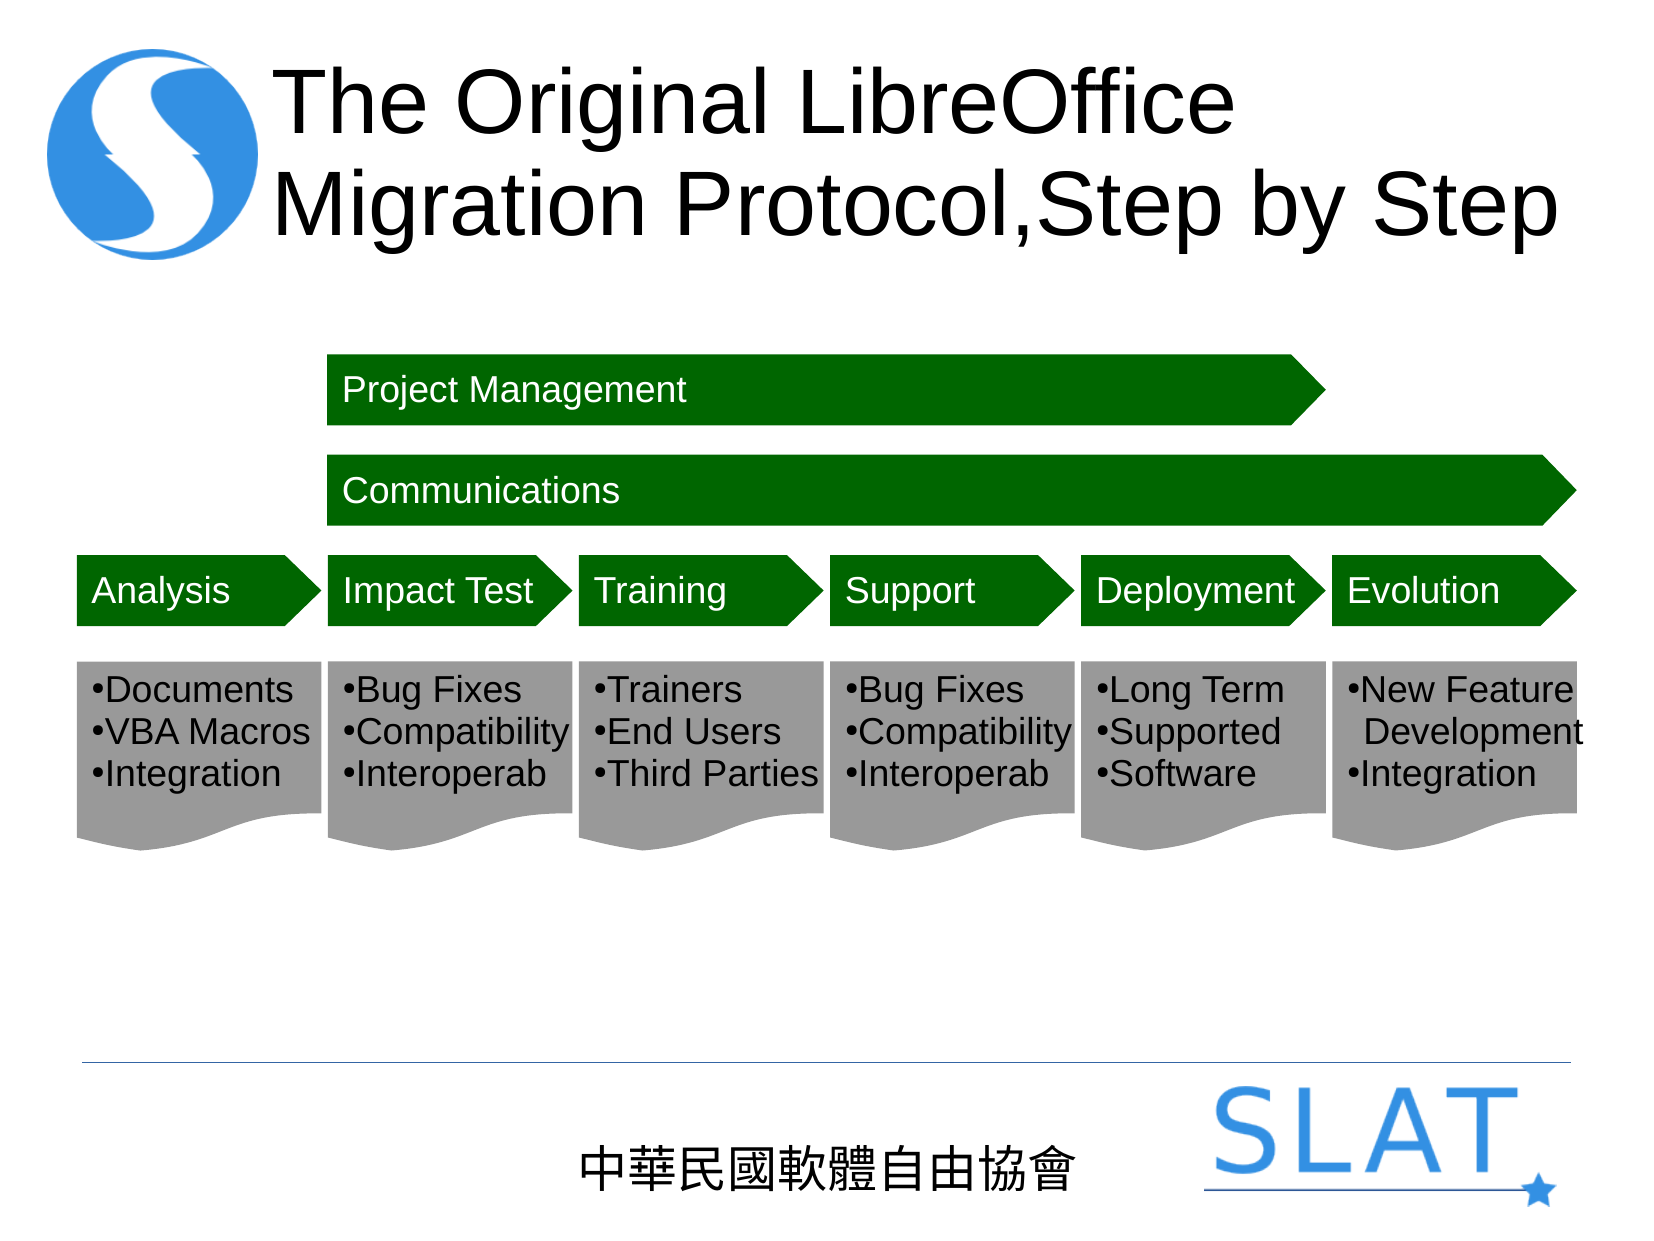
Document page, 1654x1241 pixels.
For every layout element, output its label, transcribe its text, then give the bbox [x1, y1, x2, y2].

text_box Analysis [76, 555, 322, 627]
picture [1204, 1086, 1557, 1207]
text_box Support [830, 555, 1075, 627]
picture [47, 49, 258, 260]
text_box New Feature Development Integration [1332, 661, 1577, 851]
text_box Trainers End Users Third Parties [578, 661, 824, 851]
text_box Training [578, 555, 824, 627]
text_box Impact Test [327, 555, 573, 627]
text_box Bug Fixes Compatibility Interoperab [830, 661, 1075, 851]
text_box Long Term Supported Software [1081, 661, 1326, 851]
text_box Deployment [1081, 555, 1326, 627]
text_box Communications [327, 454, 1577, 526]
text_box Documents VBA Macros Integration [76, 661, 322, 851]
text_box Project Management [327, 354, 1326, 426]
text_box Evolution [1332, 555, 1577, 627]
text_box Bug Fixes Compatibility Interoperab [327, 661, 573, 851]
title The Original LibreOffice Migration Protocol,Step by Step [271, 49, 1571, 257]
